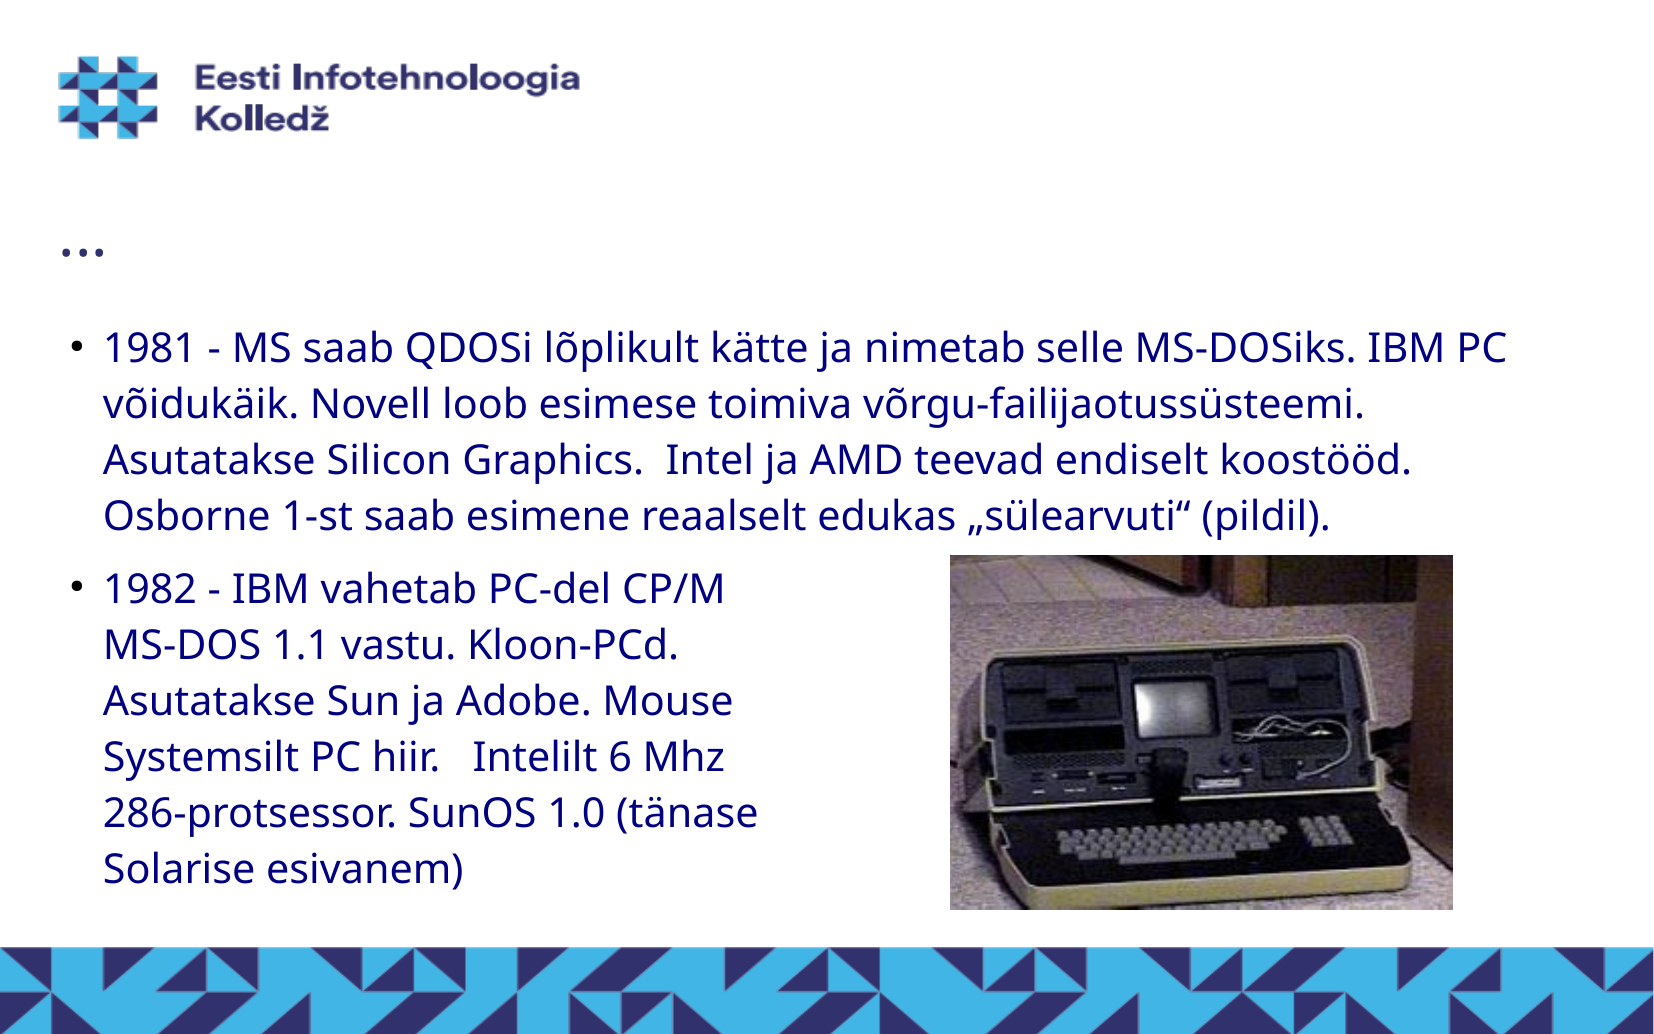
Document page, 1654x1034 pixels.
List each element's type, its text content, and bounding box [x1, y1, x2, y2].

title ... [59, 158, 1489, 308]
list 1981 - MS saab QDOSi lõplikult kätte ja nimetab selle MS-DOSiks. IBM PC võidukäik. Novell loob esimese toimiva võrgu-failijaotussüsteemi. Asutatakse Silicon Graphics. Intel ja AMD teevad endiselt koostööd. Osborne 1-st saab esimene reaalselt edukas „sülearvuti“ (pildil). 1982 - IBM vahetab PC-del CP/M MS-DOS 1.1 vastu. Kloon-PCd. Asutatakse Sun ja Adobe. Mouse Systemsilt PC hiir. Intelilt 6 Mhz 286-protsessor. SunOS 1.0 (tänase Solarise esivanem) [59, 318, 1536, 910]
